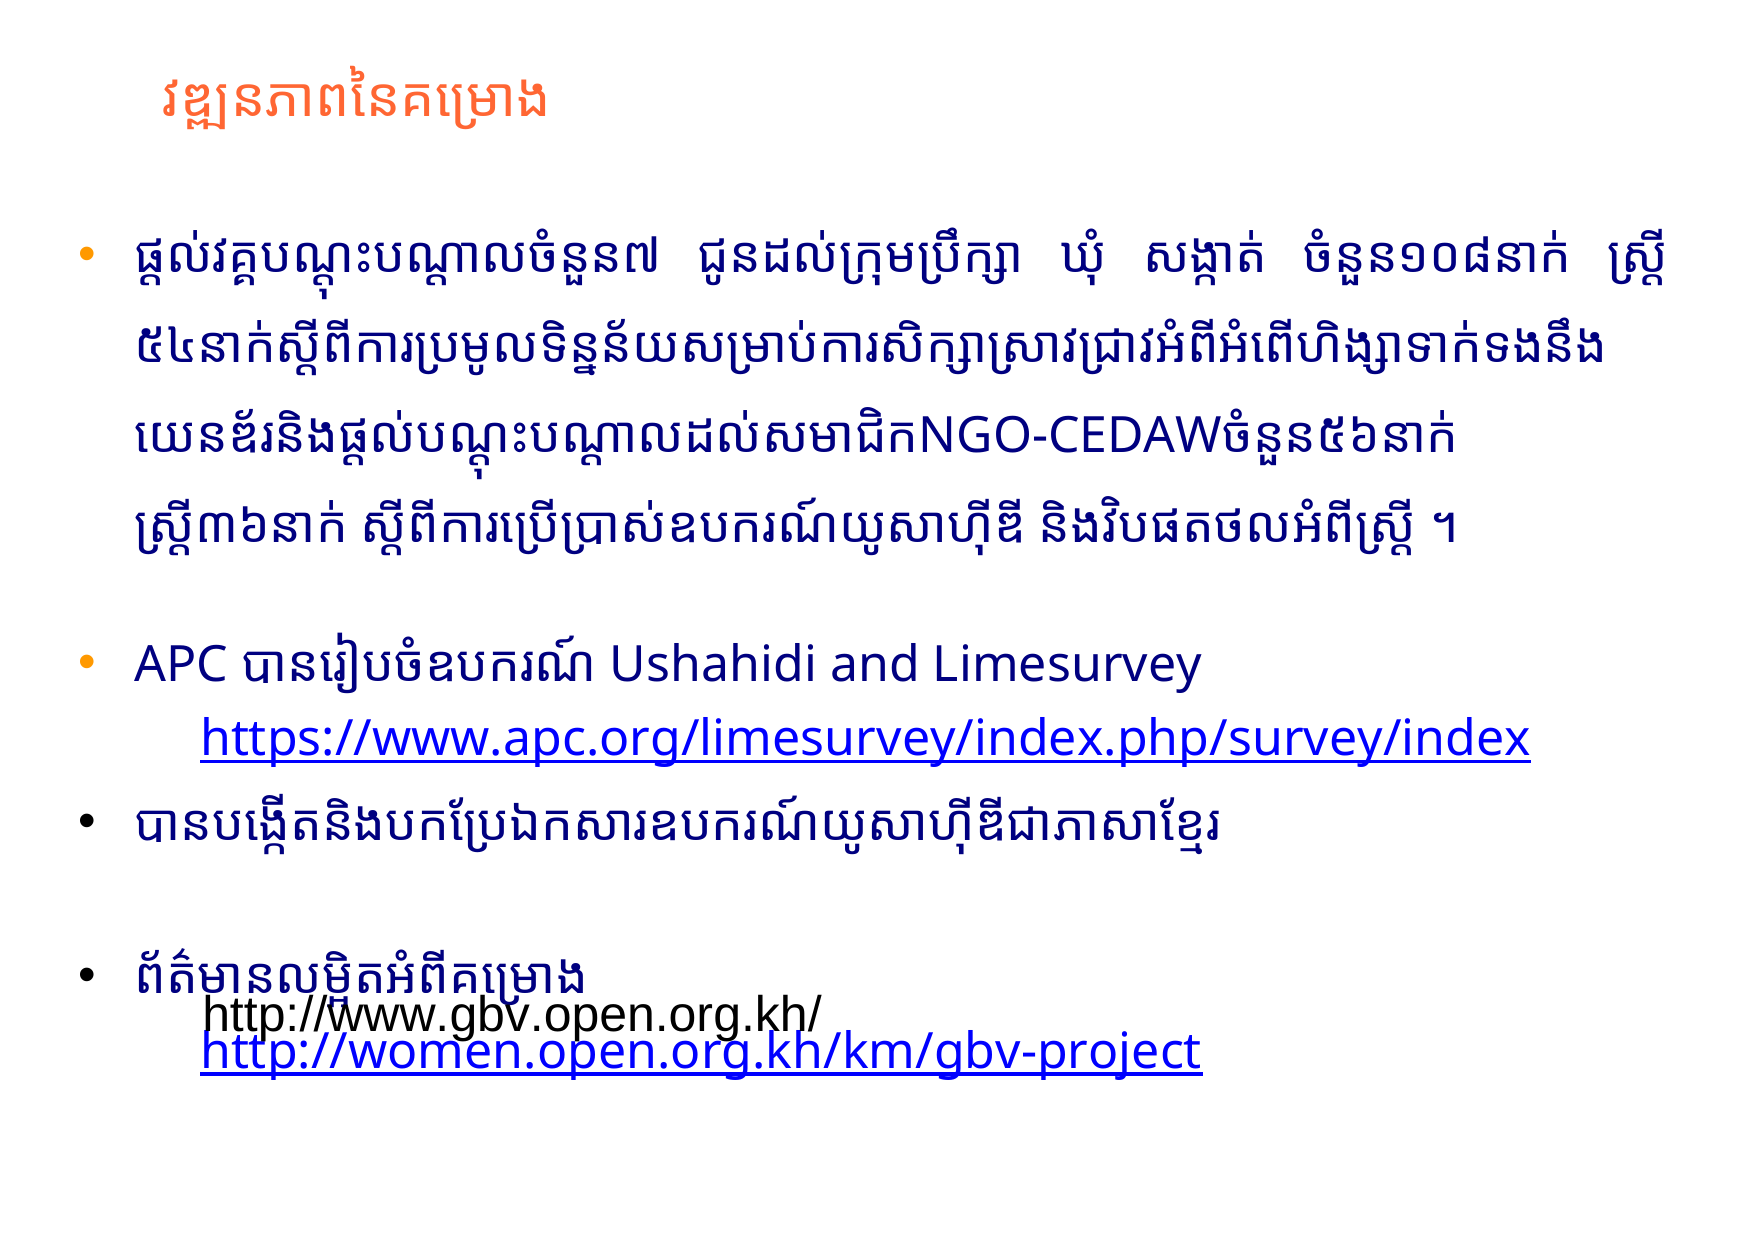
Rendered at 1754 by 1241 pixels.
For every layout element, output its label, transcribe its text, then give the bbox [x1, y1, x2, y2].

title វឌ្ឍនភាព​នៃ​គម្រោង [147, 0, 1620, 185]
text_box http://www.gbv.open.org.kh/ [187, 973, 857, 1049]
list ផ្ដល់វគ្គបណ្ដុះបណ្ដាលចំនួន៧​ ជូន​ដល់​ក្រុមប្រឹក្សា ឃុំ សង្កាត់ ចំនួន​១០៨​នាក់​ ស្រ្ដី ៥៤នាក់ស្ដី​ពី​ការ​ប្រមូល​ទិន្នន័យ​សម្រាប់​ការ​សិក្សា​ស្រាវ​ជ្រាវ​​​អំពី​អំពើ​ហិង្សា​ទាក់ទង​នឹង​យេនឌ័រ​និង​​​ផ្ដល់​បណ្ដុះ​បណ្ដាល​ដល់​សមាជិក​NGO-CEDAW​ចំនួន​៥៦​នាក់​ ស្រ្ដី៣៦នាក់ ស្ដីពី​ការ​ប្រើ​ប្រាស់​ឧបករណ៍​យូសាហ៊ីឌី និង​វិបផតថល​អំពី​ស្រ្ដី​ ។ APC បាន​រៀបចំ​ឧបករណ៍ Ushahidi and Limesurvey https://www.apc.org/limesurvey/index.php/survey/index បាន​បង្កើត​និង​បក​ប្រែ​ឯកសារ​ឧបករណ៍​យូសាហ៊ីឌី​​ជា​ភាសាខ្មែរ​ ព័ត៌មាន​លម្អិត​អំពី​គម្រោង http://women.open.org.kh/km/gbv-project [63, 185, 1684, 1229]
